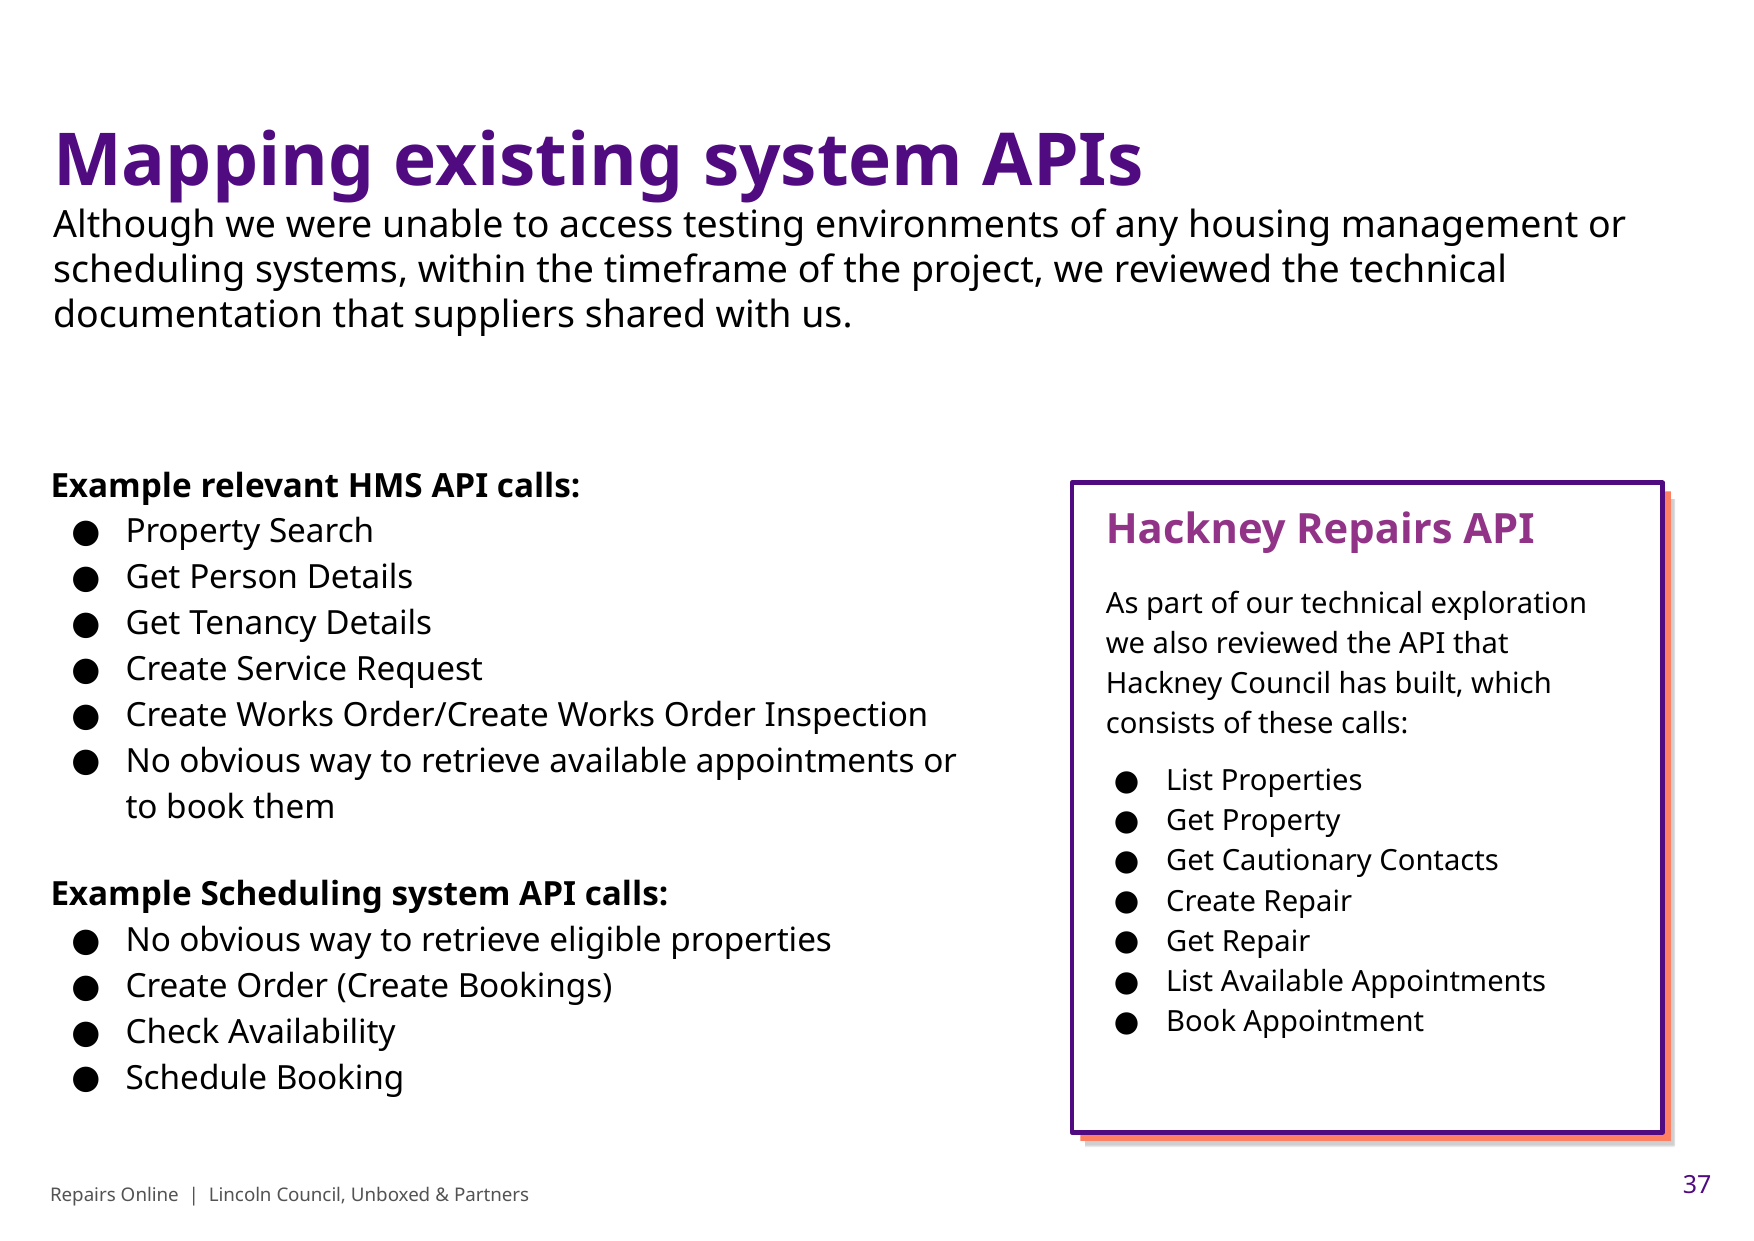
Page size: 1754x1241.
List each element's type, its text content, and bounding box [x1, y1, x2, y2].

text_box [1080, 491, 1671, 1141]
title Mapping existing system APIs Although we were unable to access testing environments of any housing management or scheduling systems, within the timeframe of the project, we reviewed the technical documentation that suppliers shared with us. [34, 93, 1699, 213]
text_box Hackney Repairs API As part of our technical exploration we also reviewed the API that Hackney Council has built, which consists of these calls: List Properties Get Property Get Cautionary Contacts Create Repair Get Repair List Available Appointments Book Appointment [1071, 482, 1663, 1133]
slide_number <number> [1625, 1138, 1731, 1234]
text_box Example relevant HMS API calls: Property Search Get Person Details Get Tenancy Details Create Service Request Create Works Order/Create Works Order Inspection No obvious way to retrieve available appointments or to book them Example Scheduling system API calls: No obvious way to retrieve eligible properties Create Order (Create Bookings) Check Availability Schedule Booking [35, 442, 1005, 935]
